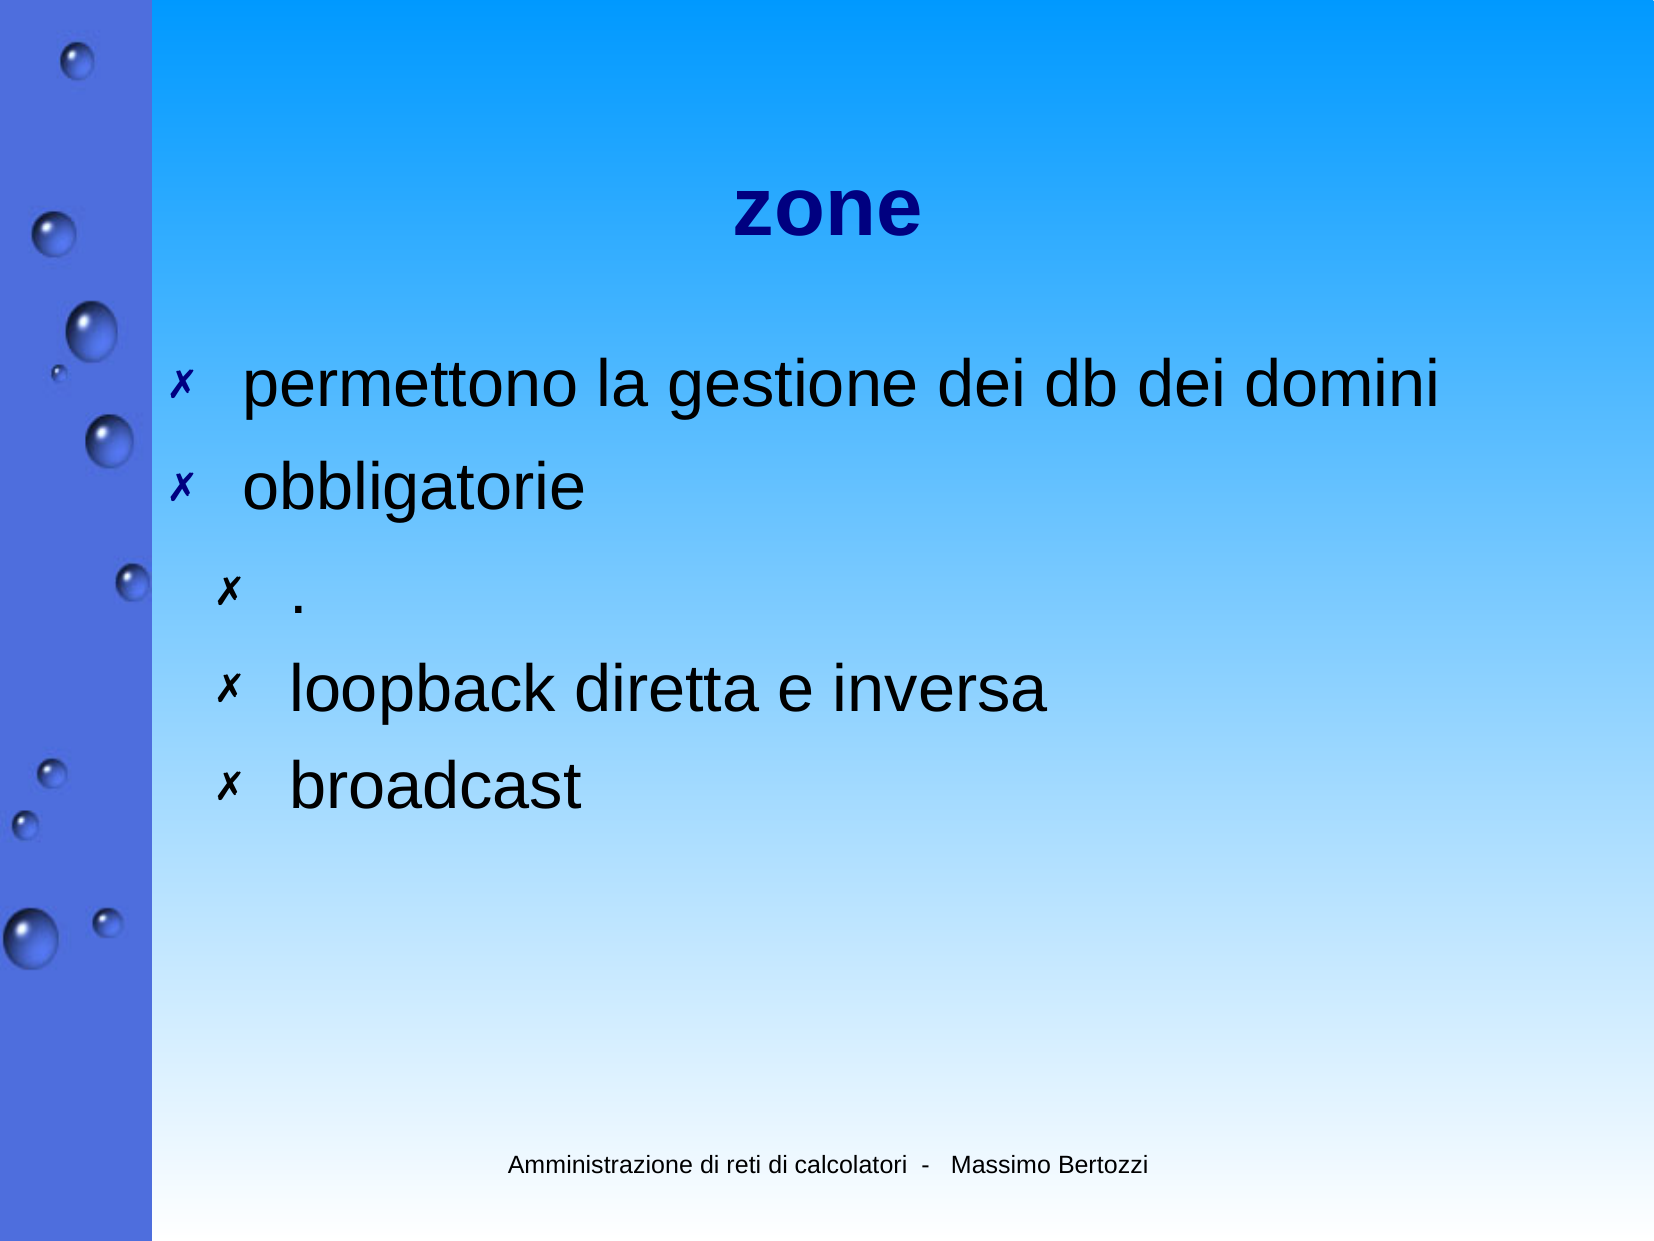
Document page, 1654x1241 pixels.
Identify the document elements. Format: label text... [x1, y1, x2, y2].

picture [0, 0, 152, 1241]
title zone [121, 102, 1534, 311]
list permettono la gestione dei db dei domini obbligatorie . loopback diretta e inversa broadcast [159, 346, 1572, 1128]
